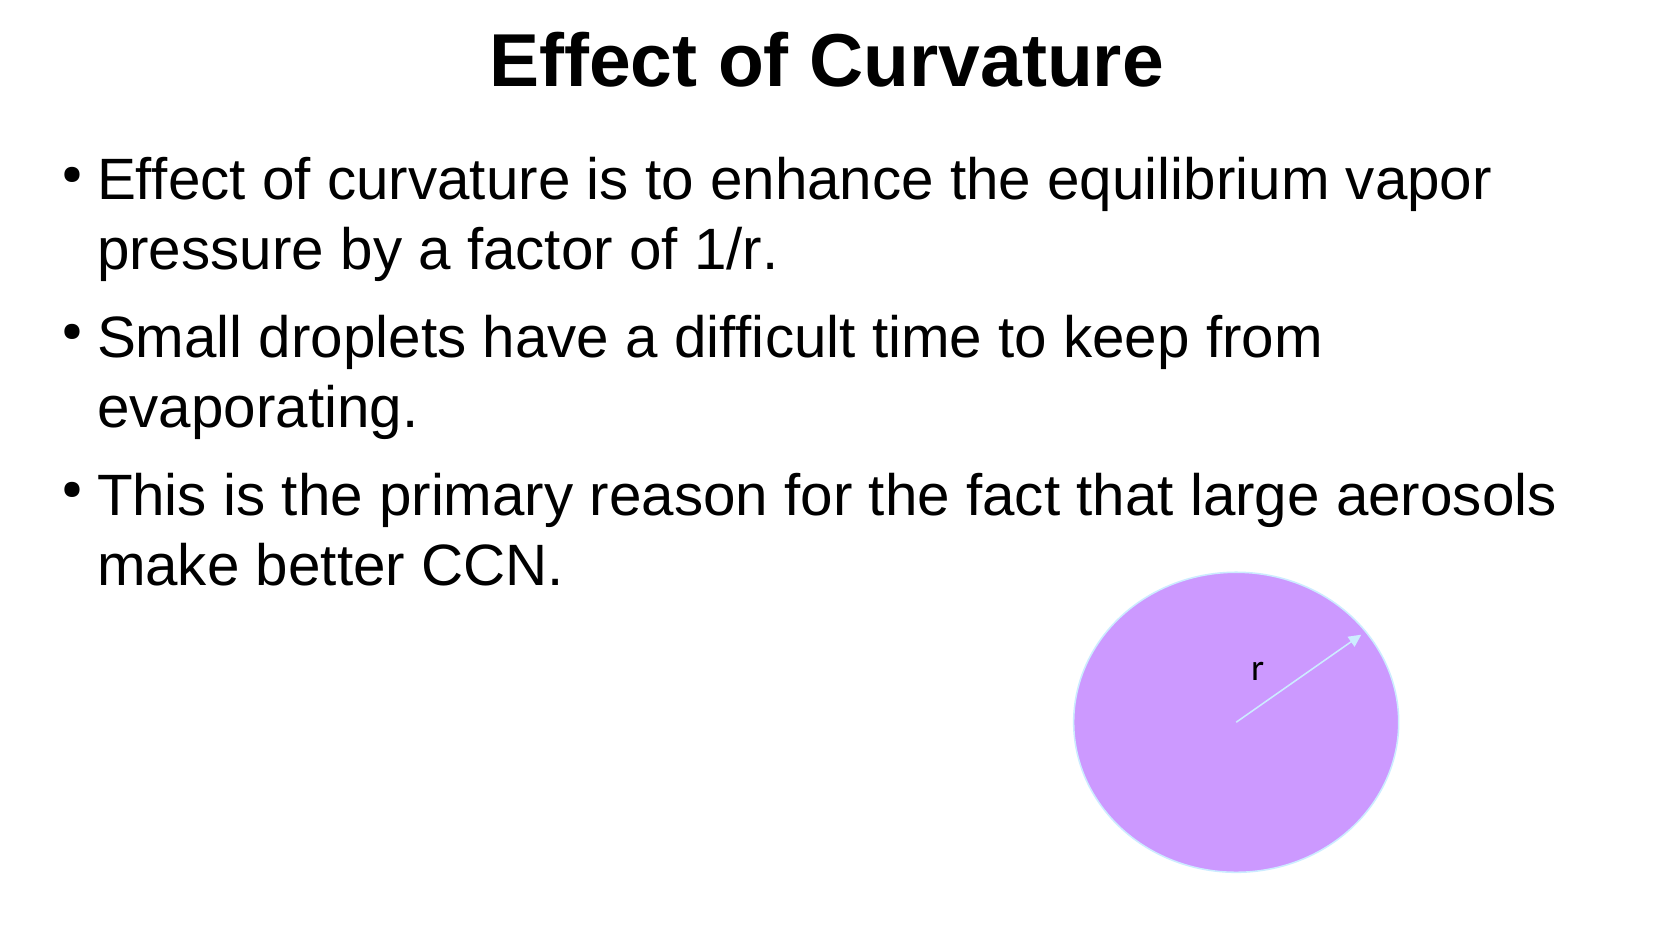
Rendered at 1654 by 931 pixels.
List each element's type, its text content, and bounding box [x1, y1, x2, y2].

text_box [1073, 572, 1399, 873]
title Effect of Curvature [0, 5, 1654, 107]
text_box Effect of curvature is to enhance the equilibrium vapor pressure by a factor of 1/r. Small droplets have a difficult time to keep from evaporating. This is the primary reason for the fact that large aerosols make better CCN. [24, 133, 1597, 781]
text_box r [1236, 634, 1287, 696]
